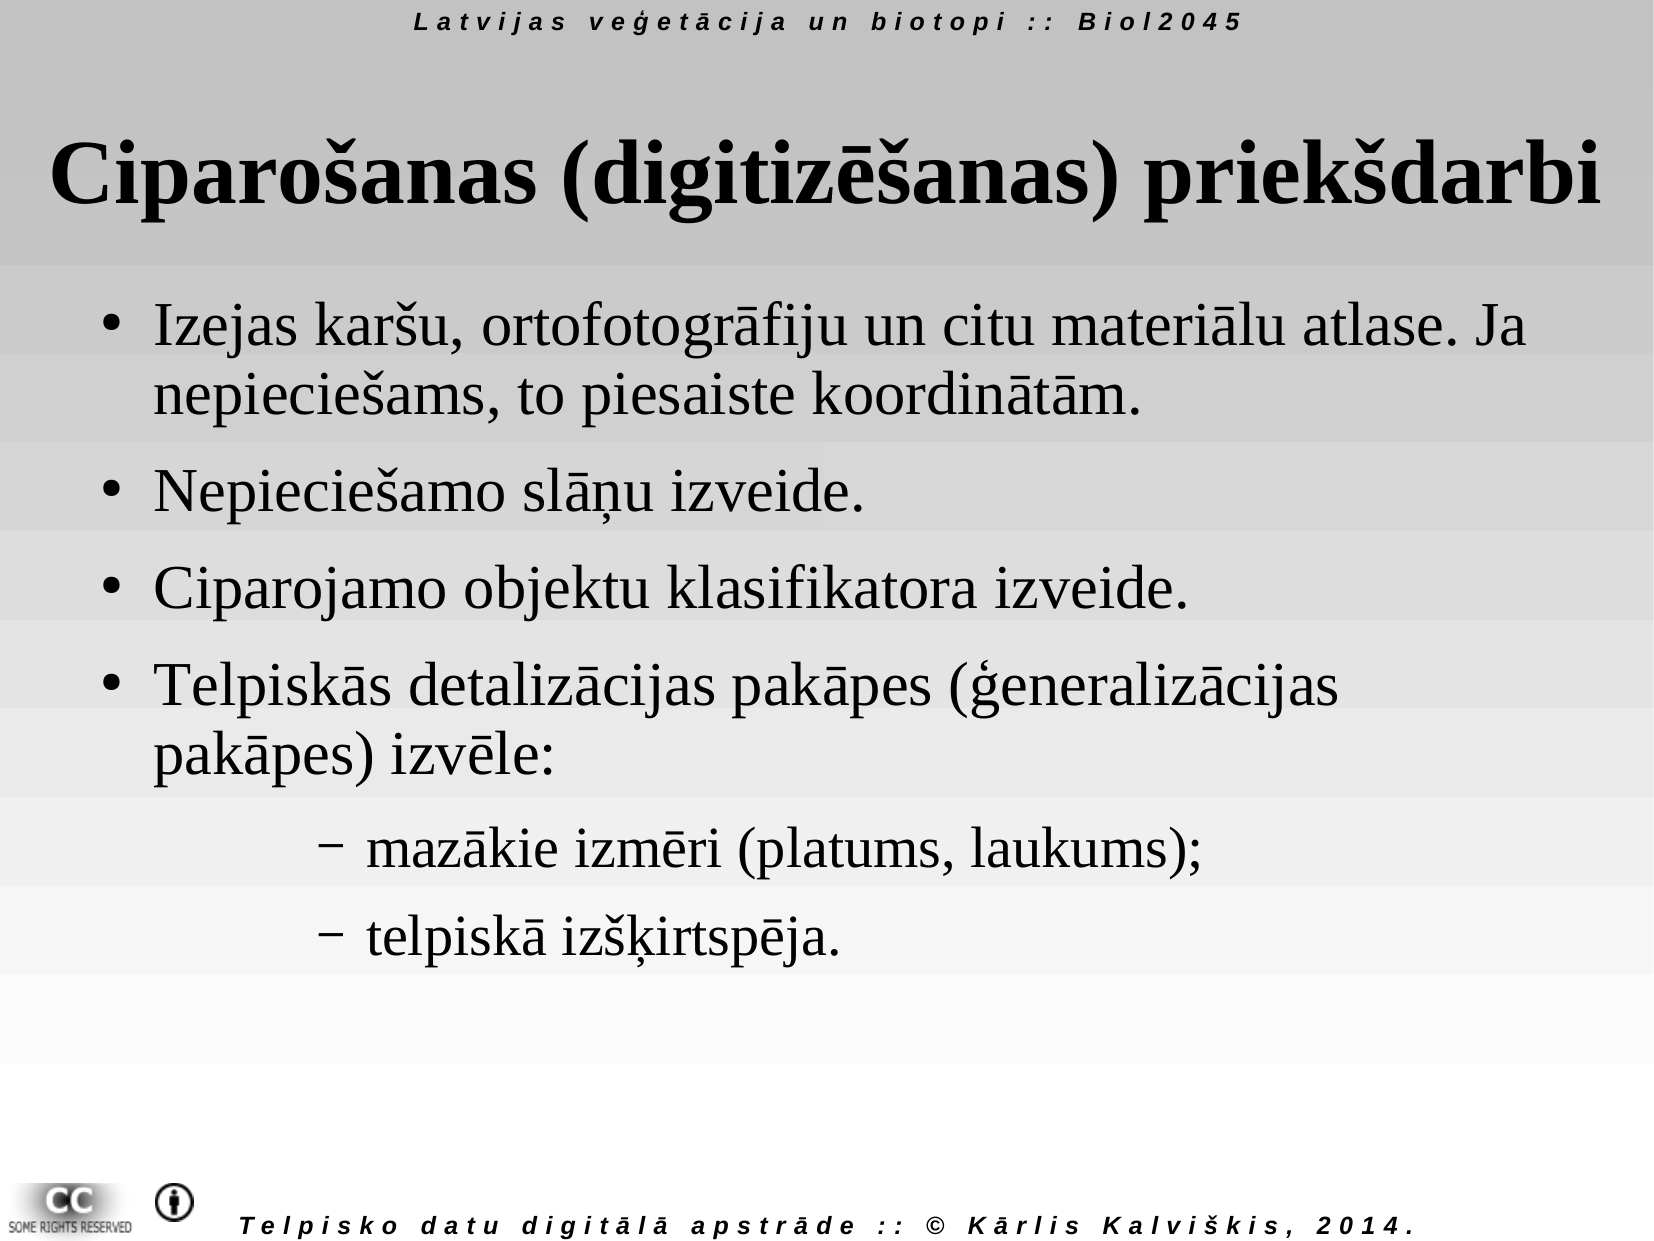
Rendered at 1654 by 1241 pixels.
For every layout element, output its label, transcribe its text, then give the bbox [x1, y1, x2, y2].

title Ciparošanas (digitizēšanas) priekšdarbi [29, 49, 1625, 296]
picture [0, 0, 1654, 1241]
list Izejas karšu, ortofotogrāfiju un citu materiālu atlase. Ja nepieciešams, to piesaiste koordinātām. Nepieciešamo slāņu izveide. Ciparojamo objektu klasifikatora izveide. Telpiskās detalizācijas pakāpes (ģeneralizācijas pakāpes) izvēle: mazākie izmēri (platums, laukums); telpiskā izšķirtspēja. [82, 289, 1571, 1113]
